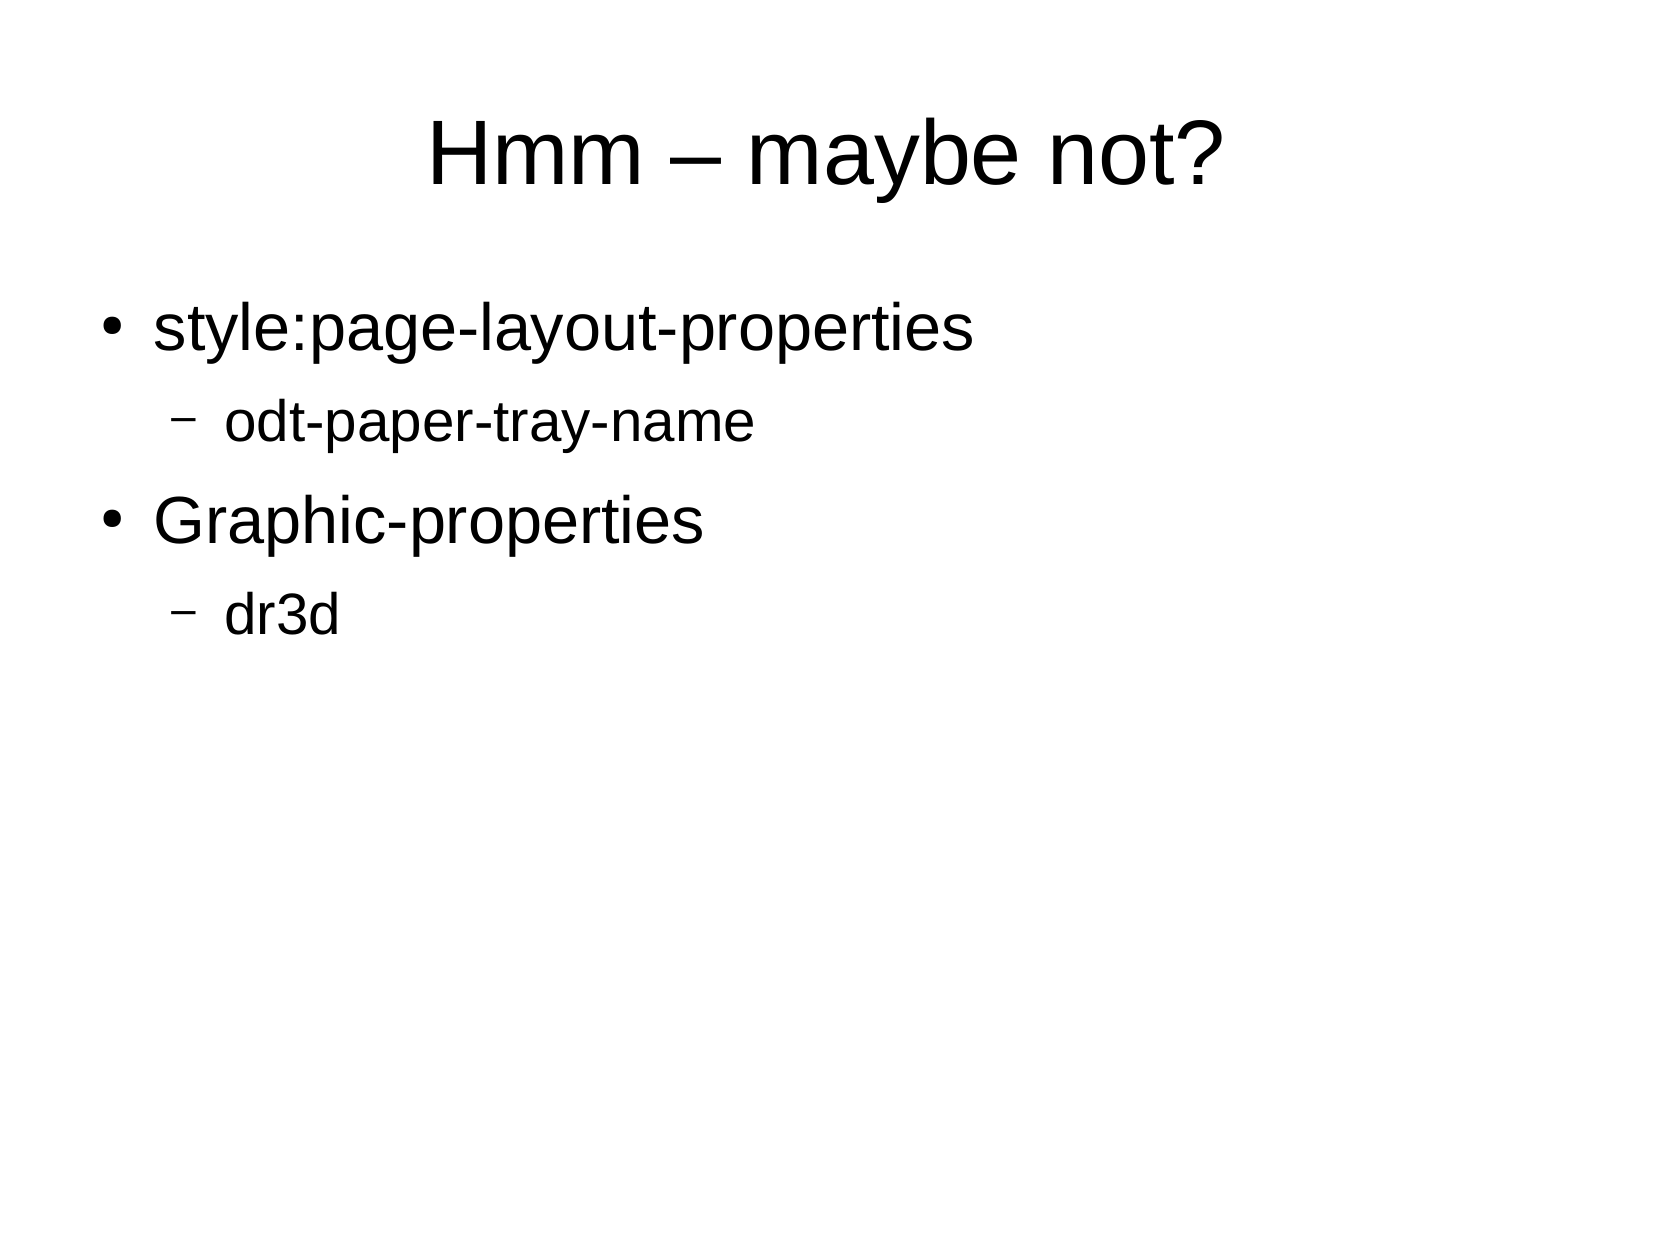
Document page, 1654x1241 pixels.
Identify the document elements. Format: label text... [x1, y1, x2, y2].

list style:page-layout-properties odt-paper-tray-name Graphic-properties dr3d [82, 290, 1571, 1010]
title Hmm – maybe not? [82, 49, 1571, 257]
